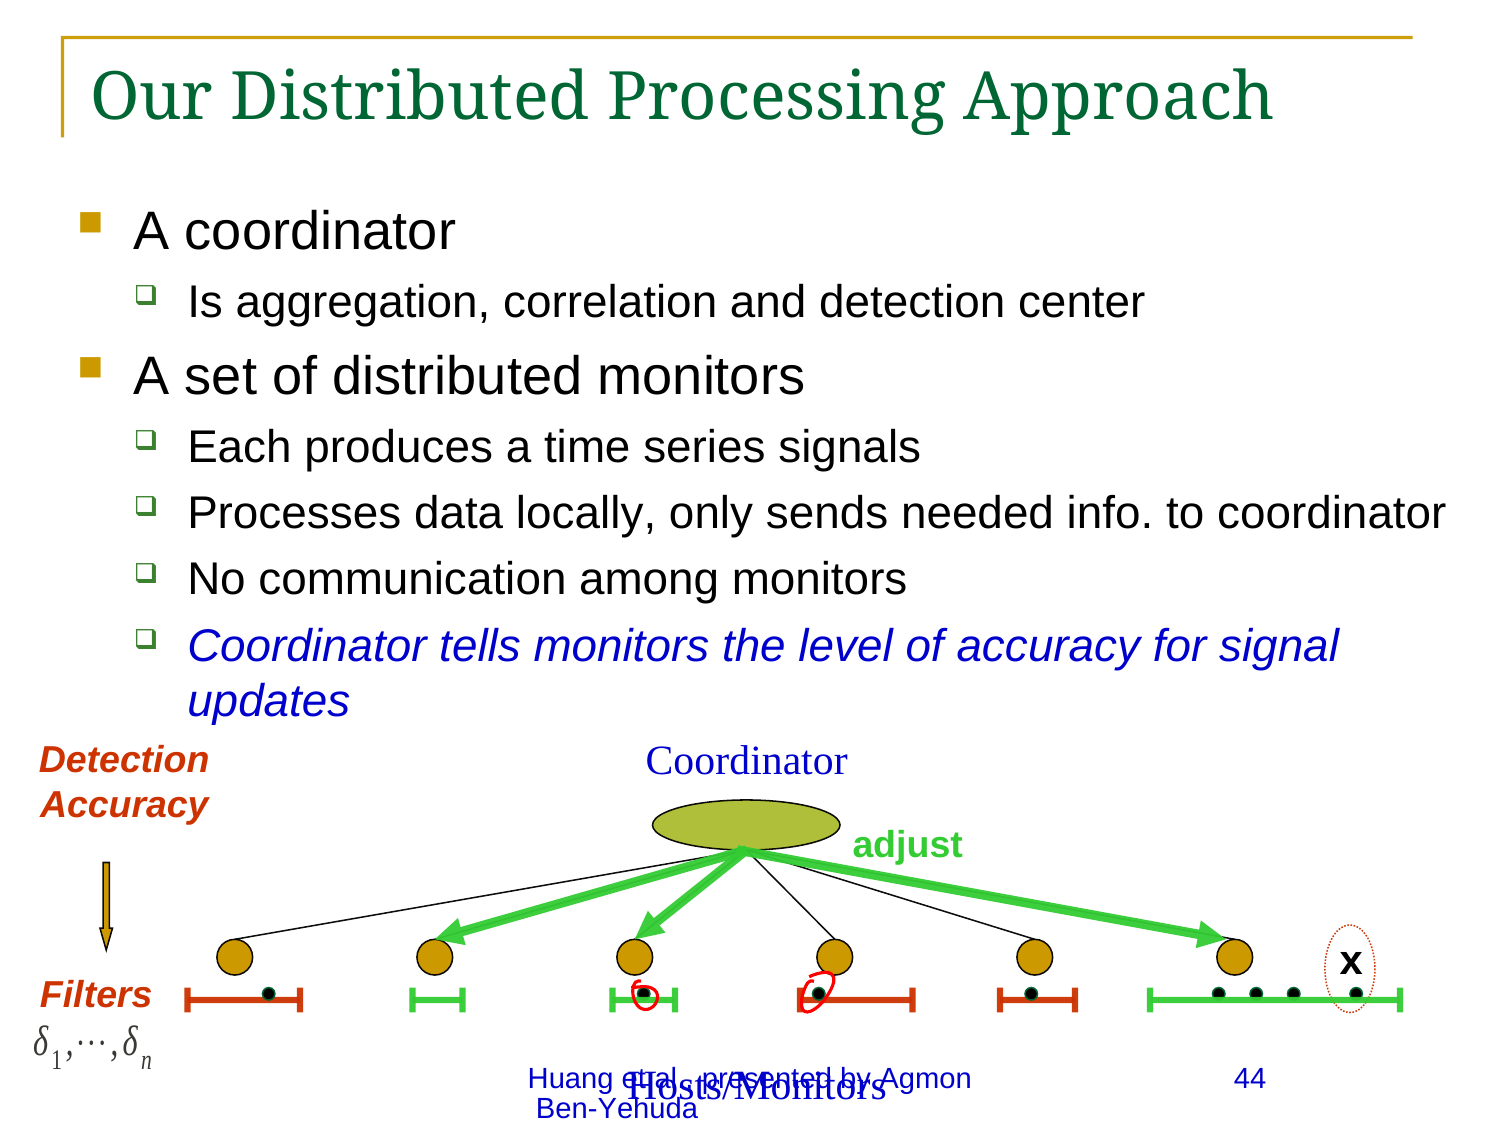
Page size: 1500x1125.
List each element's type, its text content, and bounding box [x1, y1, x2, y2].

text_box Detection Accuracy [24, 727, 225, 833]
text_box x [1324, 925, 1363, 991]
text_box adjust [837, 812, 978, 873]
list A coordinator Is aggregation, correlation and detection center A set of distributed monitors Each produces a time series signals Processes data locally, only sends needed info. to coordinator No communication among monitors Coordinator tells monitors the level of accuracy for signal updates [62, 187, 1475, 725]
title Our Distributed Processing Approach [75, 45, 1426, 187]
text_box [24, 725, 1500, 1026]
text_box Hosts/Monitors [612, 1050, 903, 1116]
chart [24, 1018, 163, 1075]
text_box Coordinator [630, 725, 863, 791]
text_box Filters [25, 962, 168, 1023]
